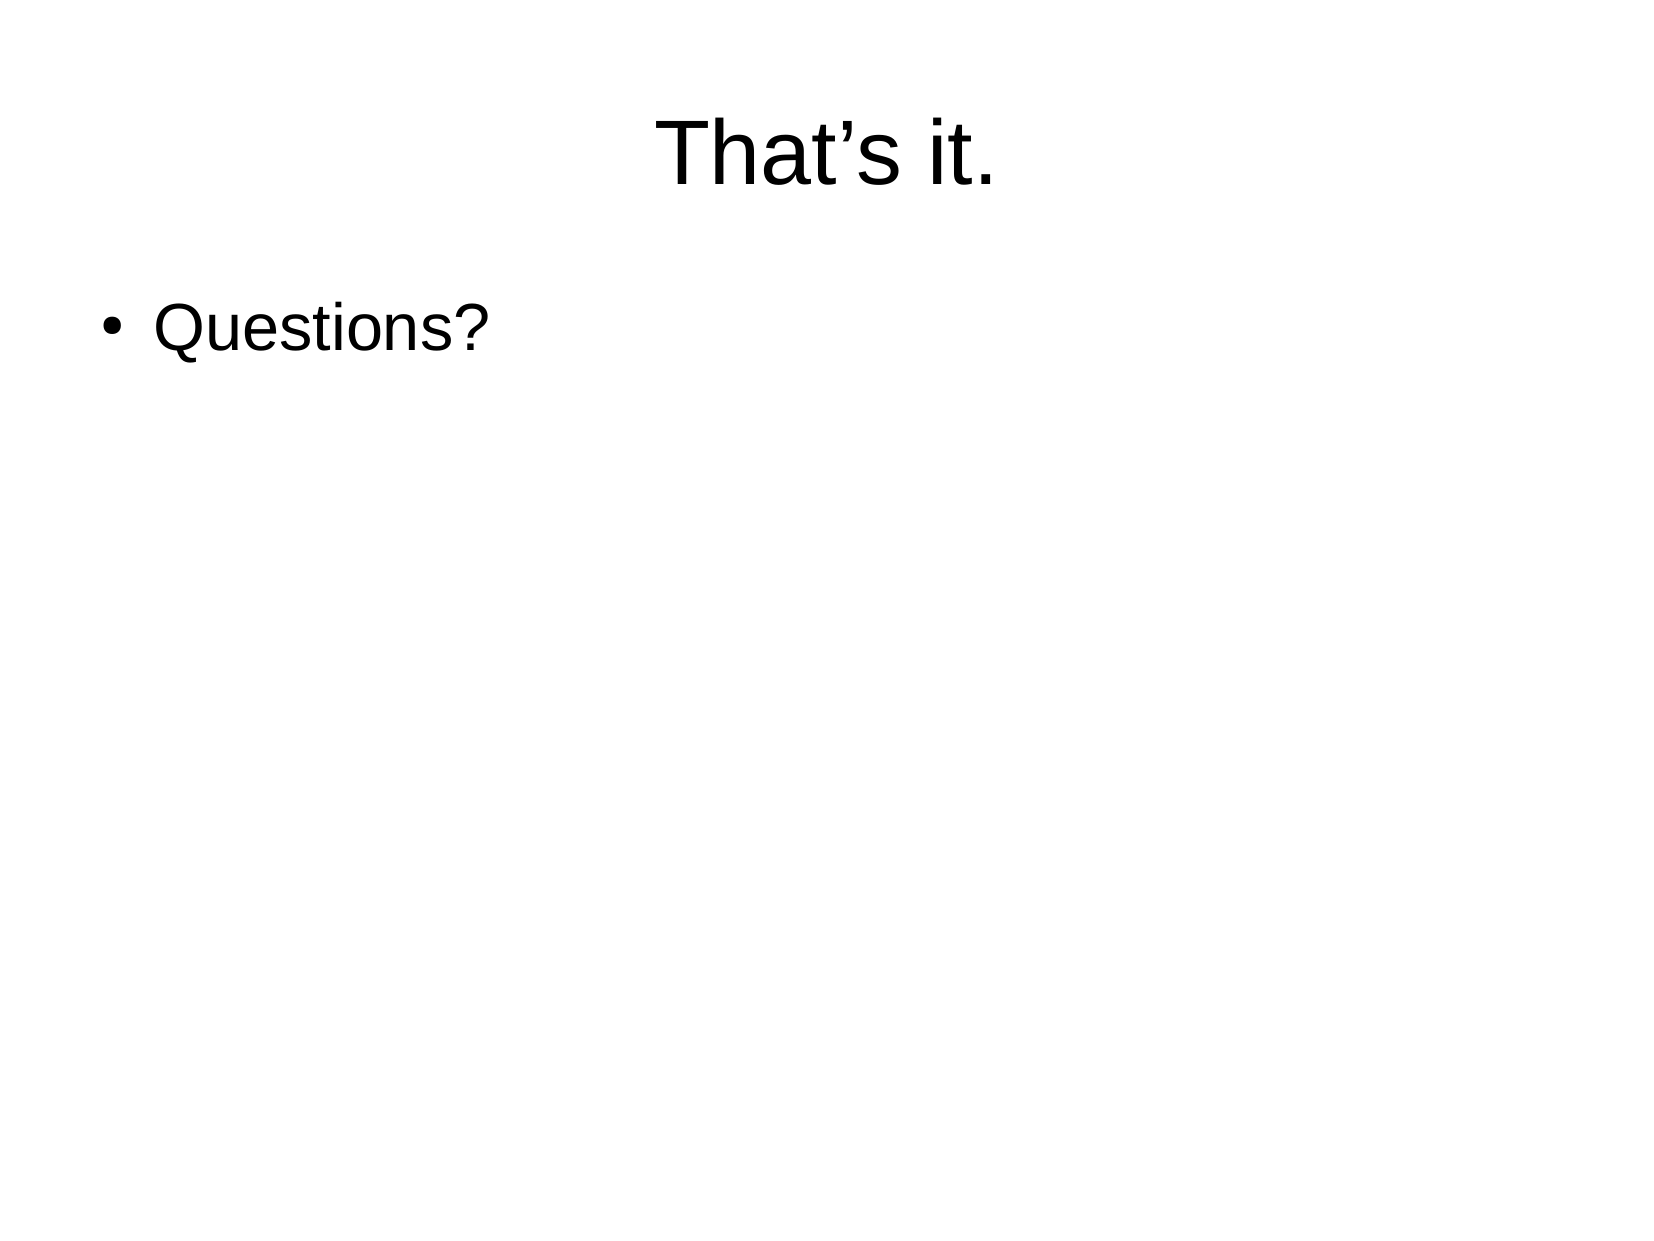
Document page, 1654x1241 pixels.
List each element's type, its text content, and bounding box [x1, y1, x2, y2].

title That’s it. [82, 49, 1571, 257]
list Questions? [82, 290, 1571, 1010]
